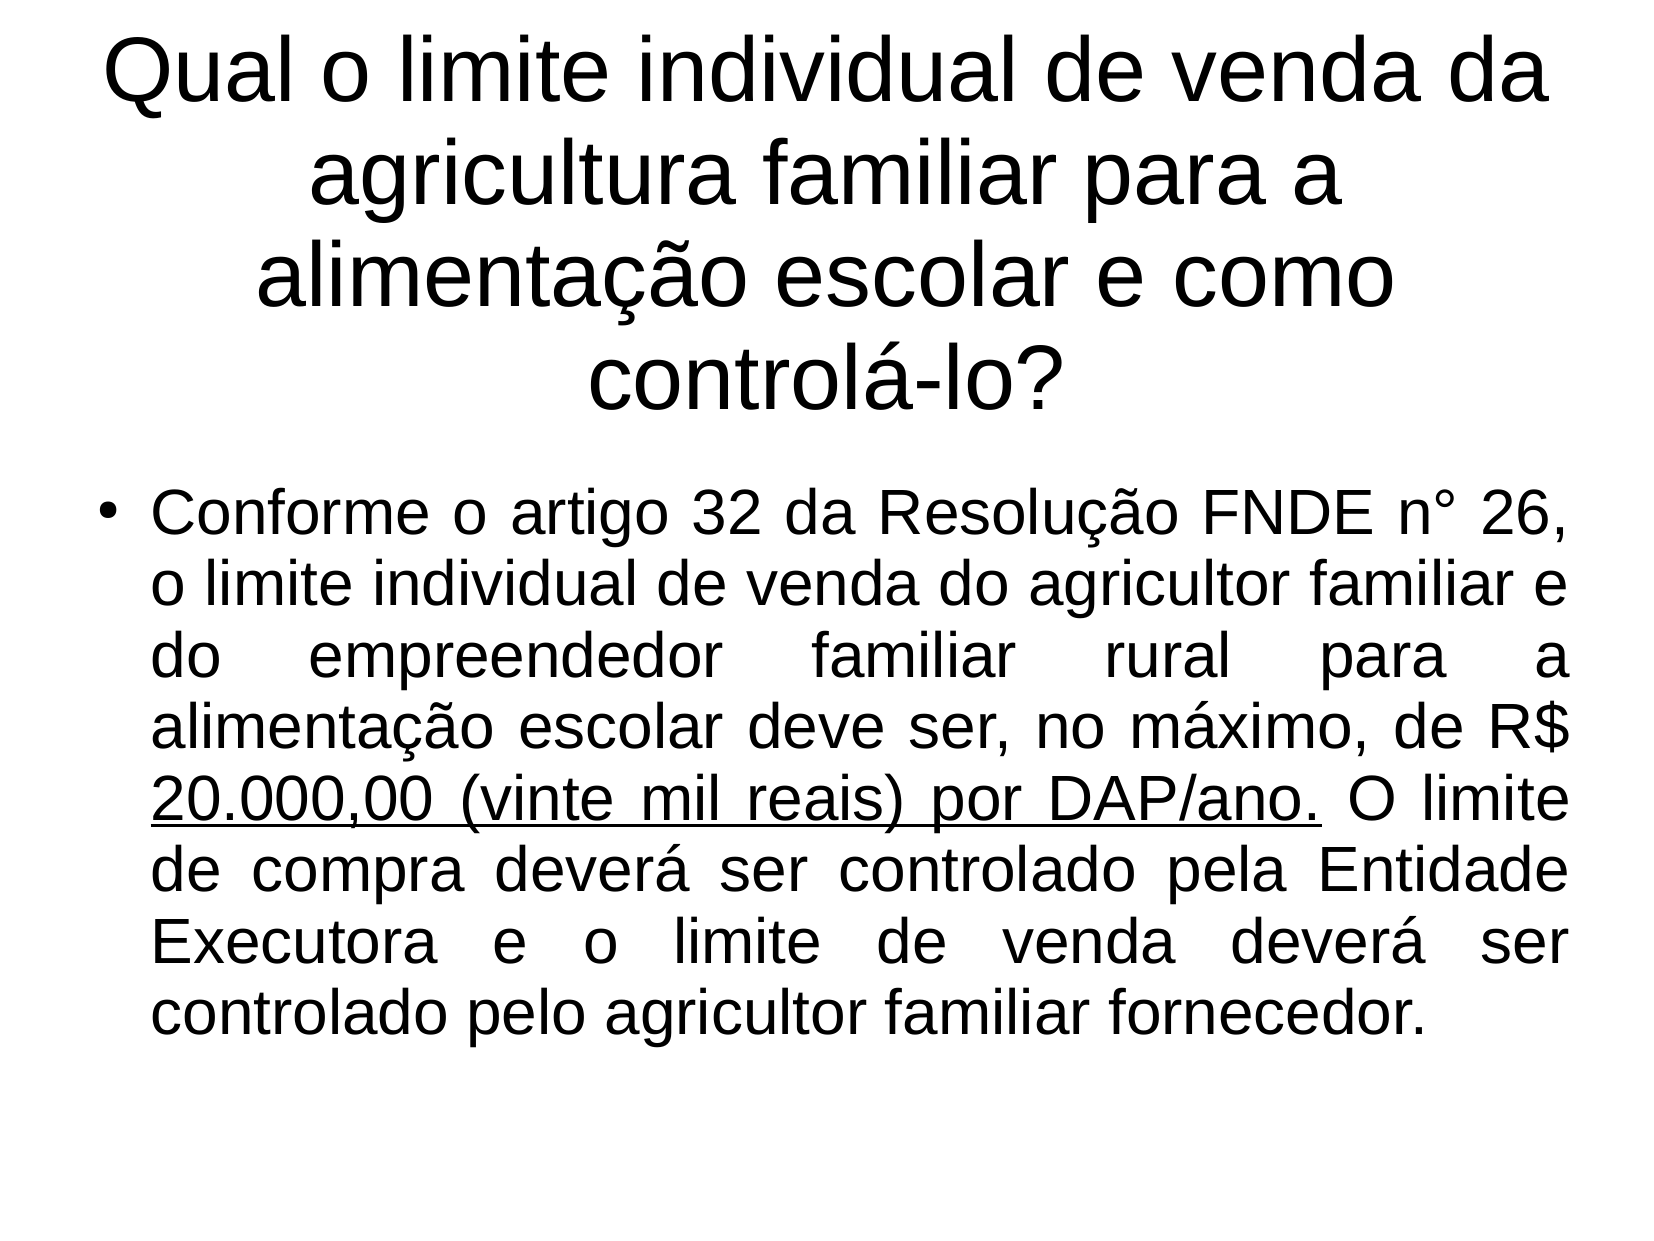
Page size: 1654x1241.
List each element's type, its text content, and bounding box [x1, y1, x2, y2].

title Qual o limite individual de venda da agricultura familiar para a alimentação escolar e como controlá-lo? [82, 18, 1571, 429]
list Conforme o artigo 32 da Resolução FNDE n° 26, o limite individual de venda do agricultor familiar e do empreendedor familiar rural para a alimentação escolar deve ser, no máximo, de R$ 20.000,00 (vinte mil reais) por DAP/ano. O limite de compra deverá ser controlado pela Entidade Executora e o limite de venda deverá ser controlado pelo agricultor familiar fornecedor. [82, 476, 1571, 1057]
